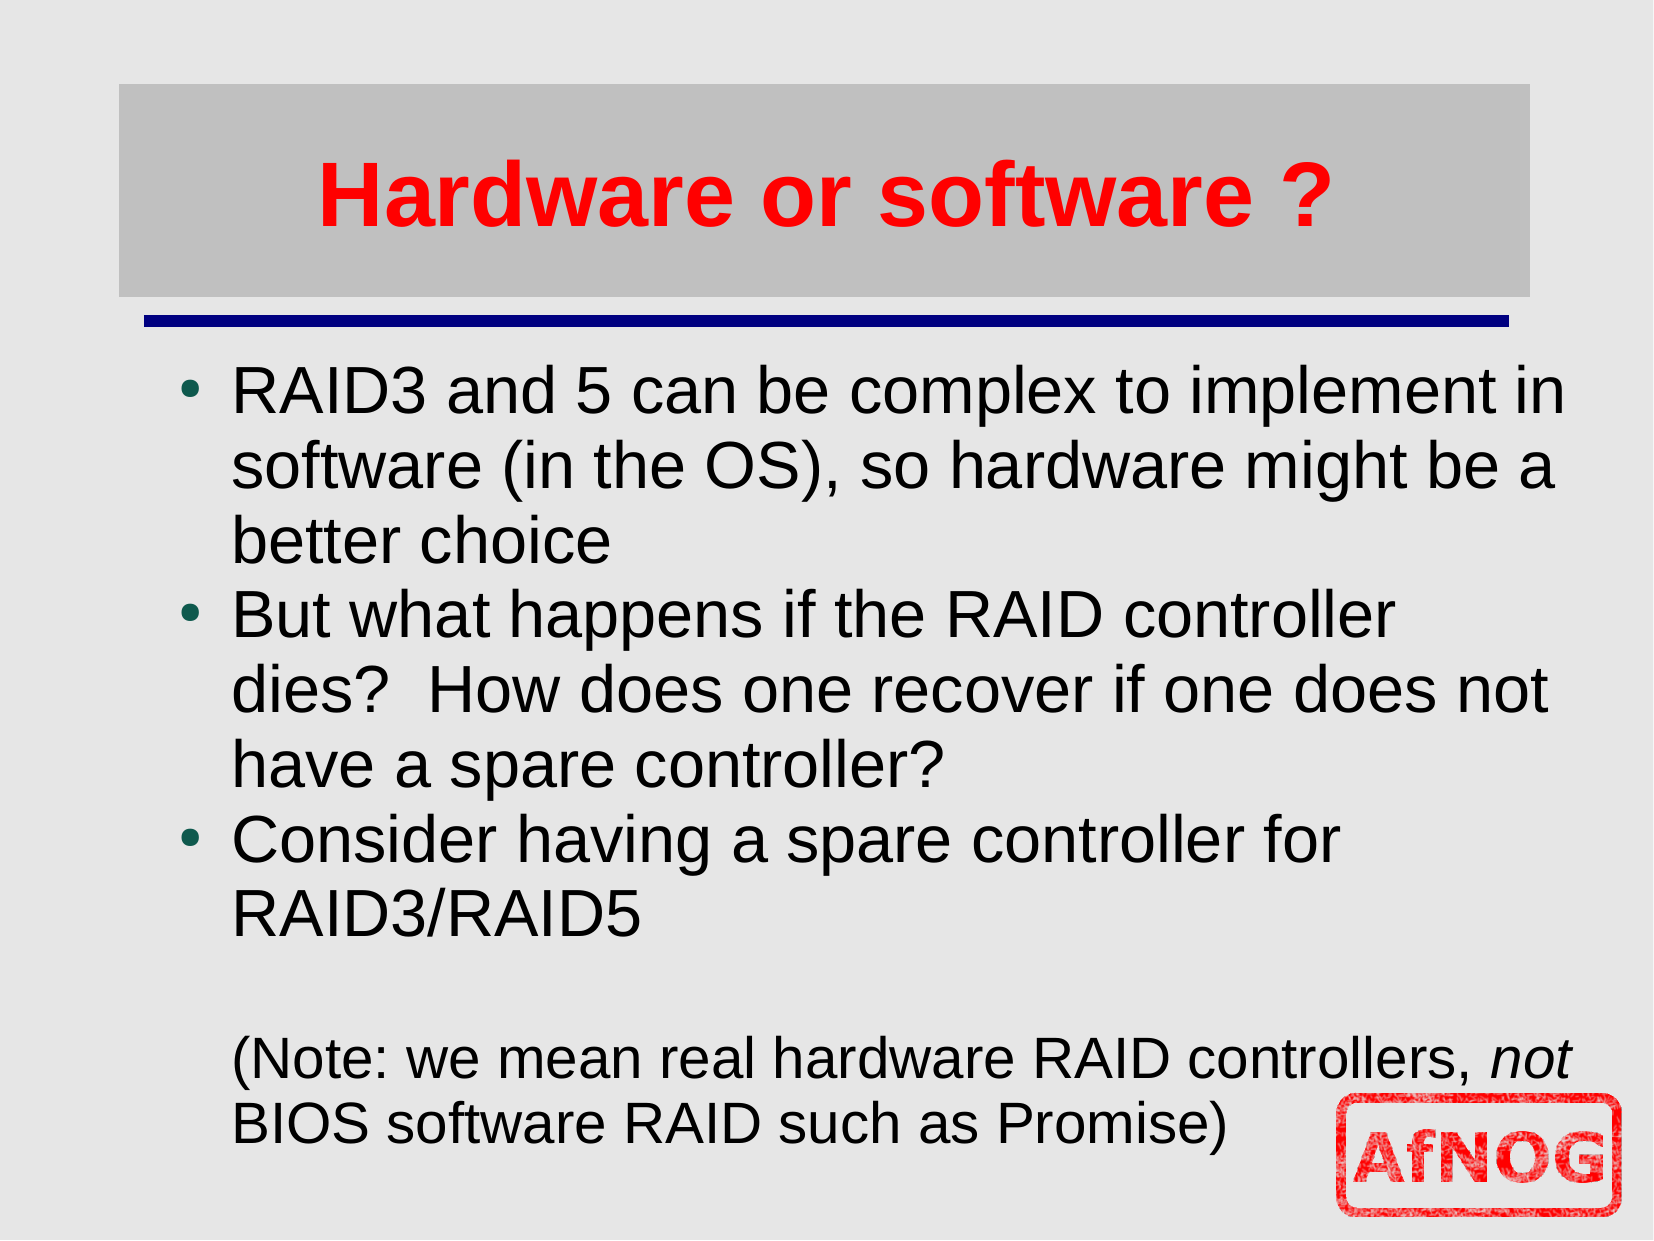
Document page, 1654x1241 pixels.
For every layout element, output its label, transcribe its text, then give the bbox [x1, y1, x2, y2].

picture [1336, 1092, 1622, 1217]
list RAID3 and 5 can be complex to implement in software (in the OS), so hardware might be a better choice But what happens if the RAID controller dies? How does one recover if one does not have a spare controller? Consider having a spare controller for RAID3/RAID5 (Note: we mean real hardware RAID controllers, not BIOS software RAID such as Promise) [160, 353, 1573, 1157]
title Hardware or software ? [121, 91, 1534, 299]
